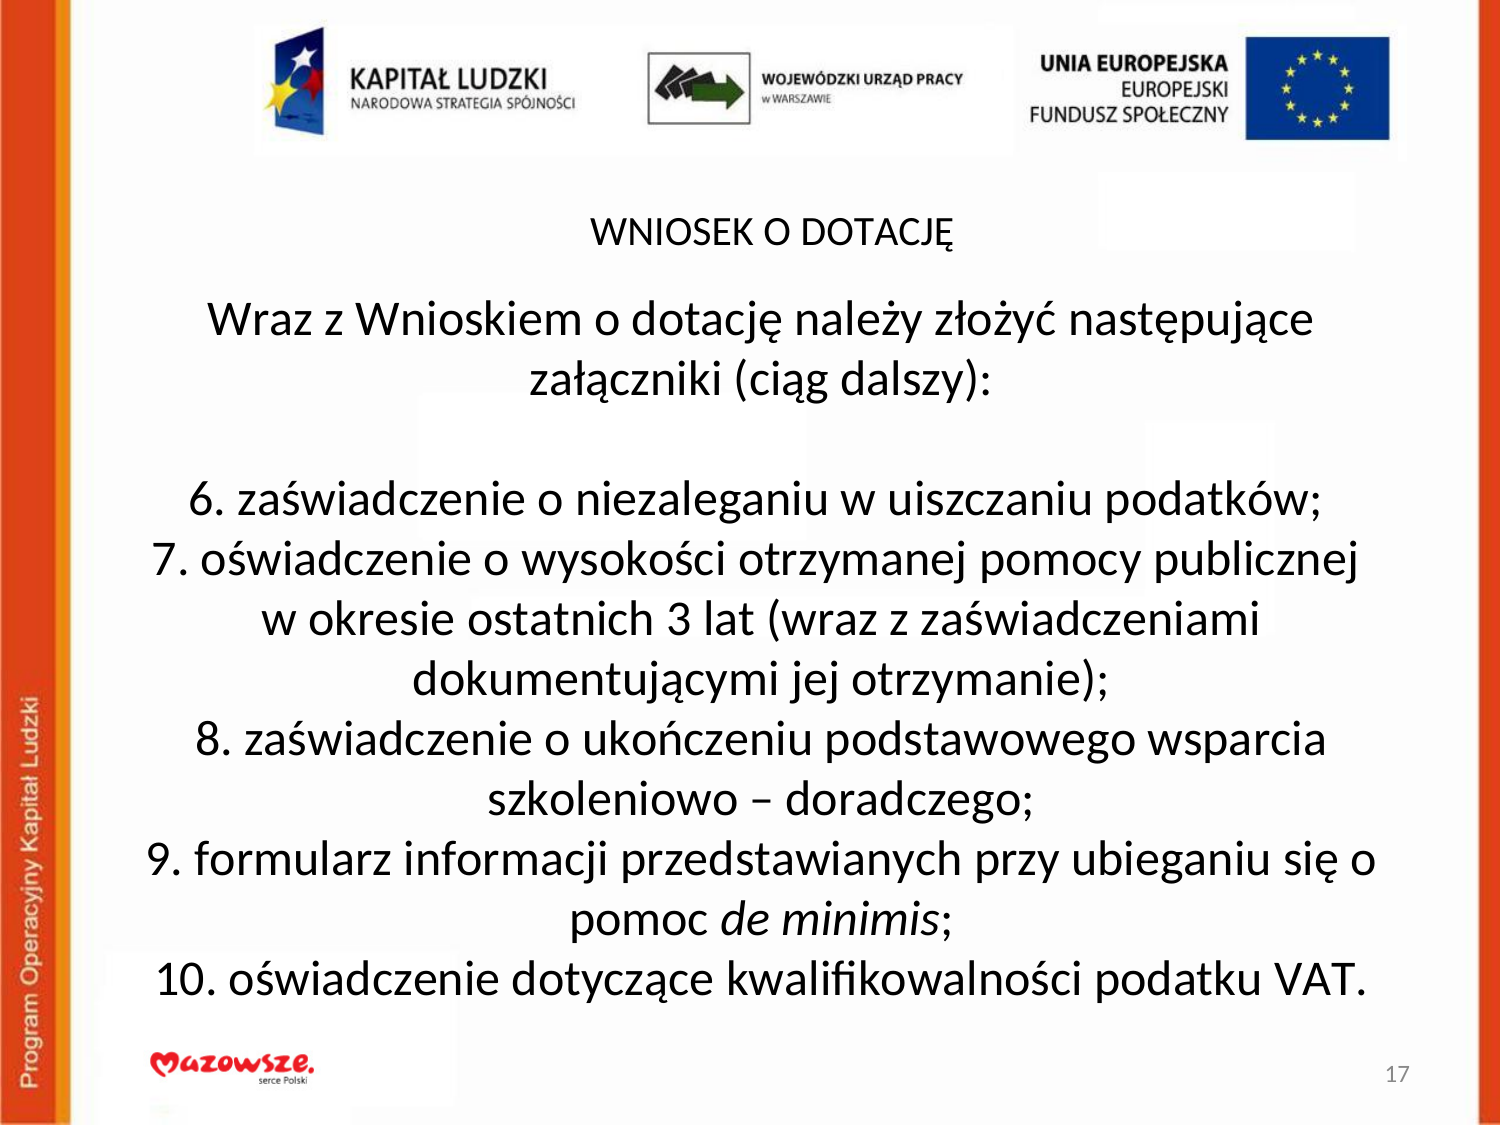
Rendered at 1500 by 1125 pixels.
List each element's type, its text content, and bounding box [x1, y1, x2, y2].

text_box <numer> [1074, 1042, 1426, 1103]
title Wraz z Wnioskiem o dotację należy złożyć następujące załączniki (ciąg dalszy): 6. zaświadczenie o niezaleganiu w uiszczaniu podatków; 7. oświadczenie o wysokości otrzymanej pomocy publicznej w okresie ostatnich 3 lat (wraz z zaświadczeniami dokumentującymi jej otrzymanie); 8. zaświadczenie o ukończeniu podstawowego wsparcia szkoleniowo – doradczego; 9. formularz informacji przedstawianych przy ubieganiu się o pomoc de minimis; 10. oświadczenie dotyczące kwalifikowalności podatku VAT. [112, 277, 1411, 1013]
text_box WNIOSEK O DOTACJĘ [194, 196, 1351, 256]
picture [0, 0, 1500, 1125]
